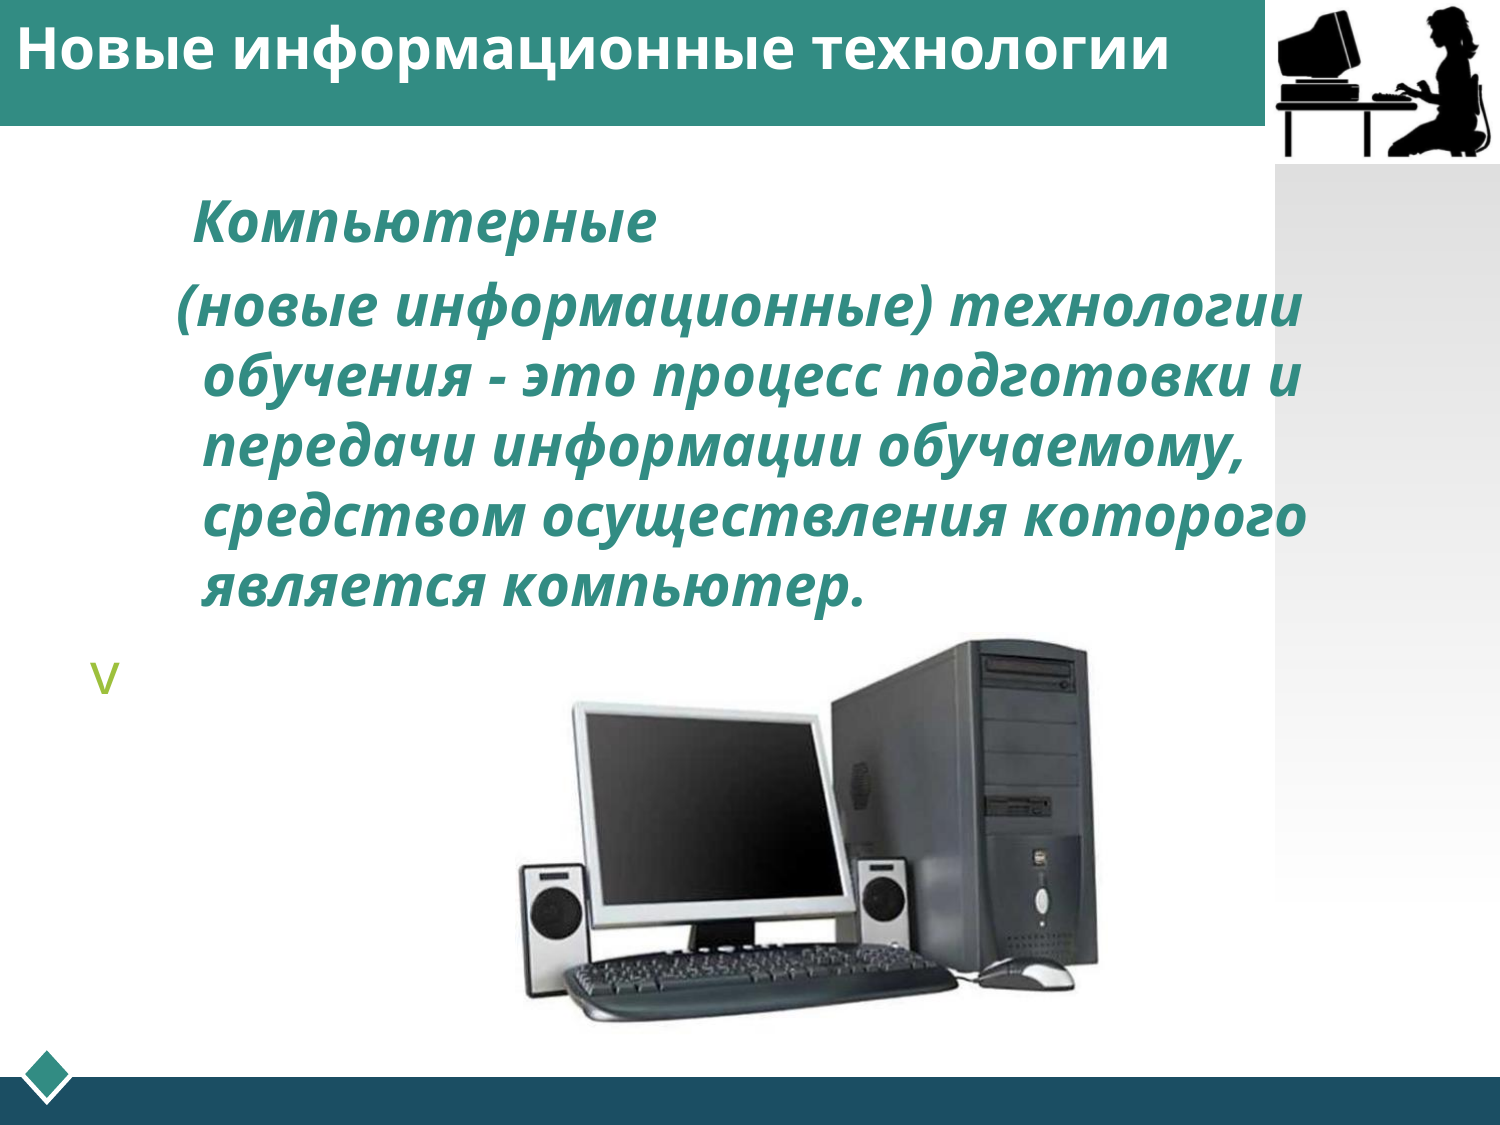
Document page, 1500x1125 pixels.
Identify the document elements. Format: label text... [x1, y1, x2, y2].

picture [515, 632, 1110, 1054]
list Компьютерные (новые информационные) технологии обучения - это процесс подготовки и передачи информации обучаемому, средством осуществления которого является компьютер. [75, 176, 1426, 715]
picture [1265, 0, 1500, 164]
title Новые информационные технологии [0, 0, 1265, 93]
